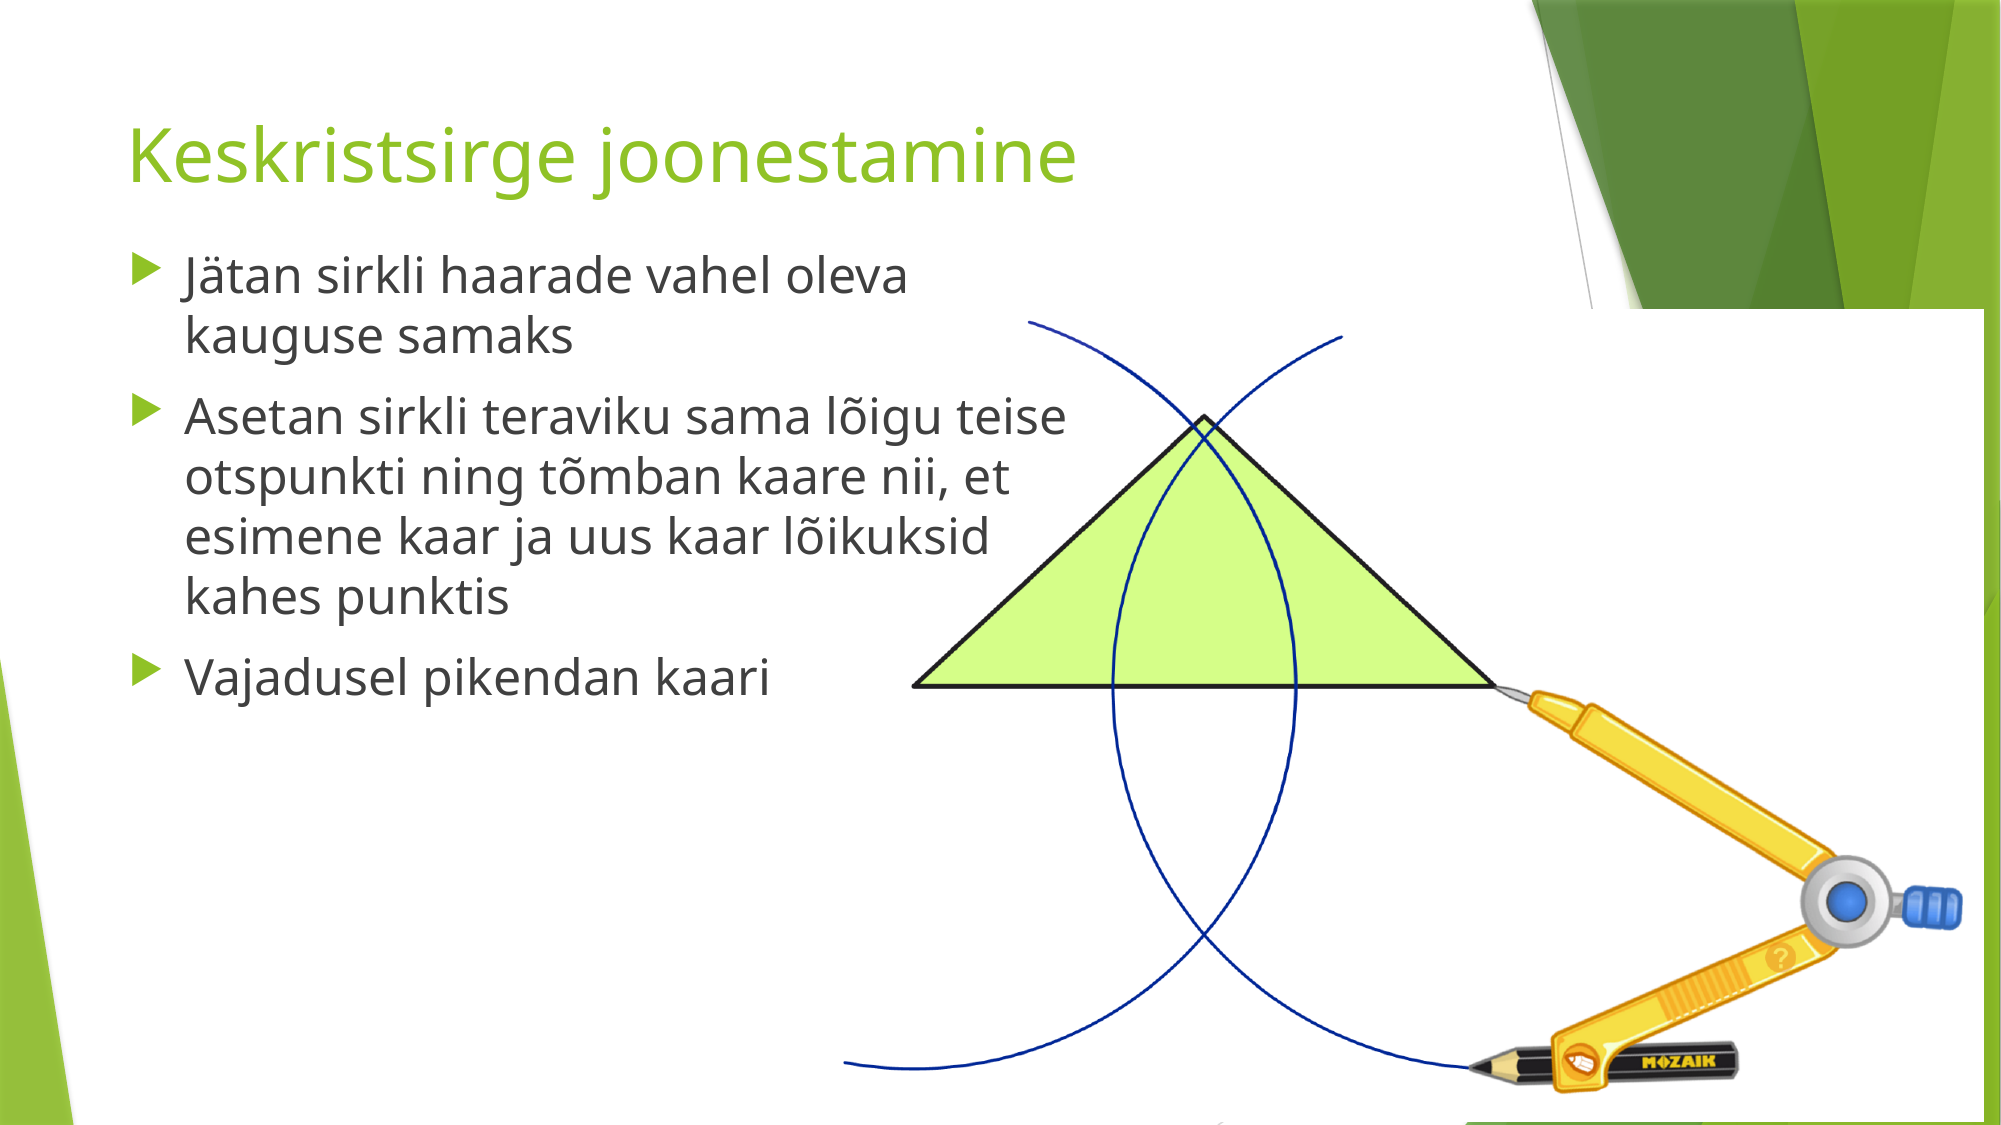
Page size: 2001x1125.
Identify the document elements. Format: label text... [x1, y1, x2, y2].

picture [826, 309, 1984, 1123]
list Jätan sirkli haarade vahel oleva kauguse samaks Asetan sirkli teraviku sama lõigu teise otspunkti ning tõmban kaare nii, et esimene kaar ja uus kaar lõikuksid kahes punktis Vajadusel pikendan kaari [113, 236, 1093, 1063]
title Keskristsirge joonestamine [111, 99, 1522, 317]
